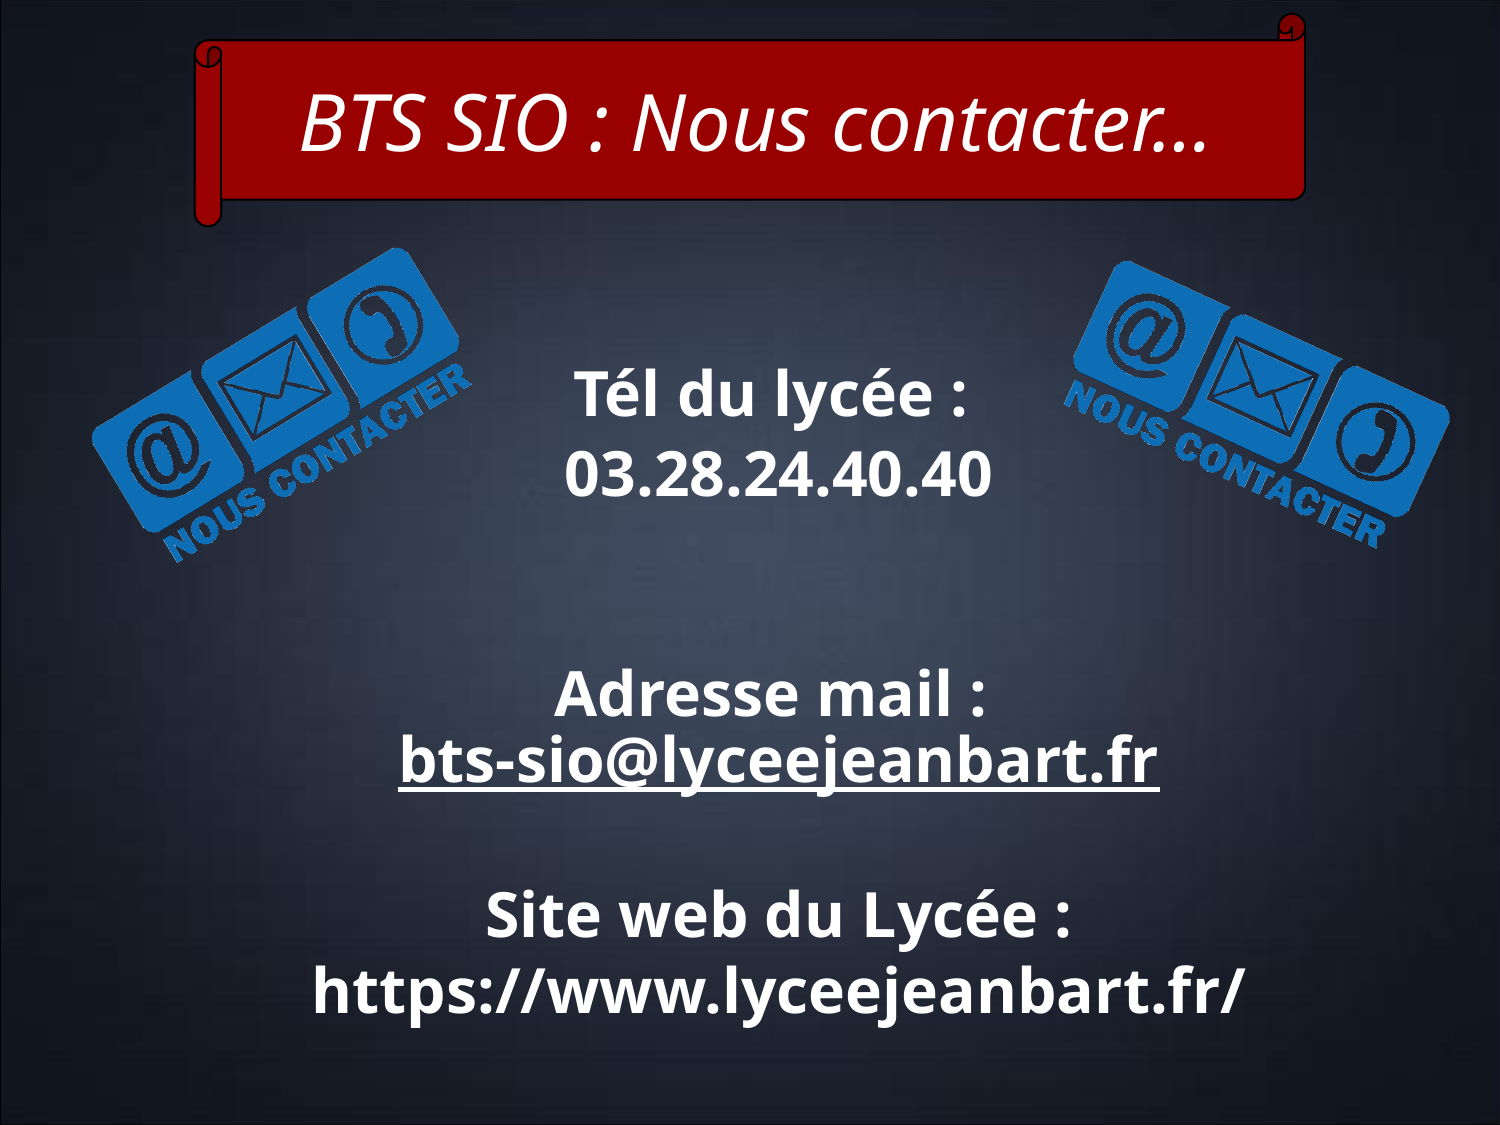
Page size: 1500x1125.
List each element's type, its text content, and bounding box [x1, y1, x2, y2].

text_box Tél du lycée : 03.28.24.40.40 Adresse mail : bts-sio@lyceejeanbart.fr Site web du Lycée : https://www.lyceejeanbart.fr/ [58, 210, 1500, 1084]
picture [86, 242, 487, 575]
text_box BTS SIO : Nous contacter… [194, 29, 1306, 210]
picture [1050, 256, 1454, 561]
picture [0, 0, 1500, 1125]
